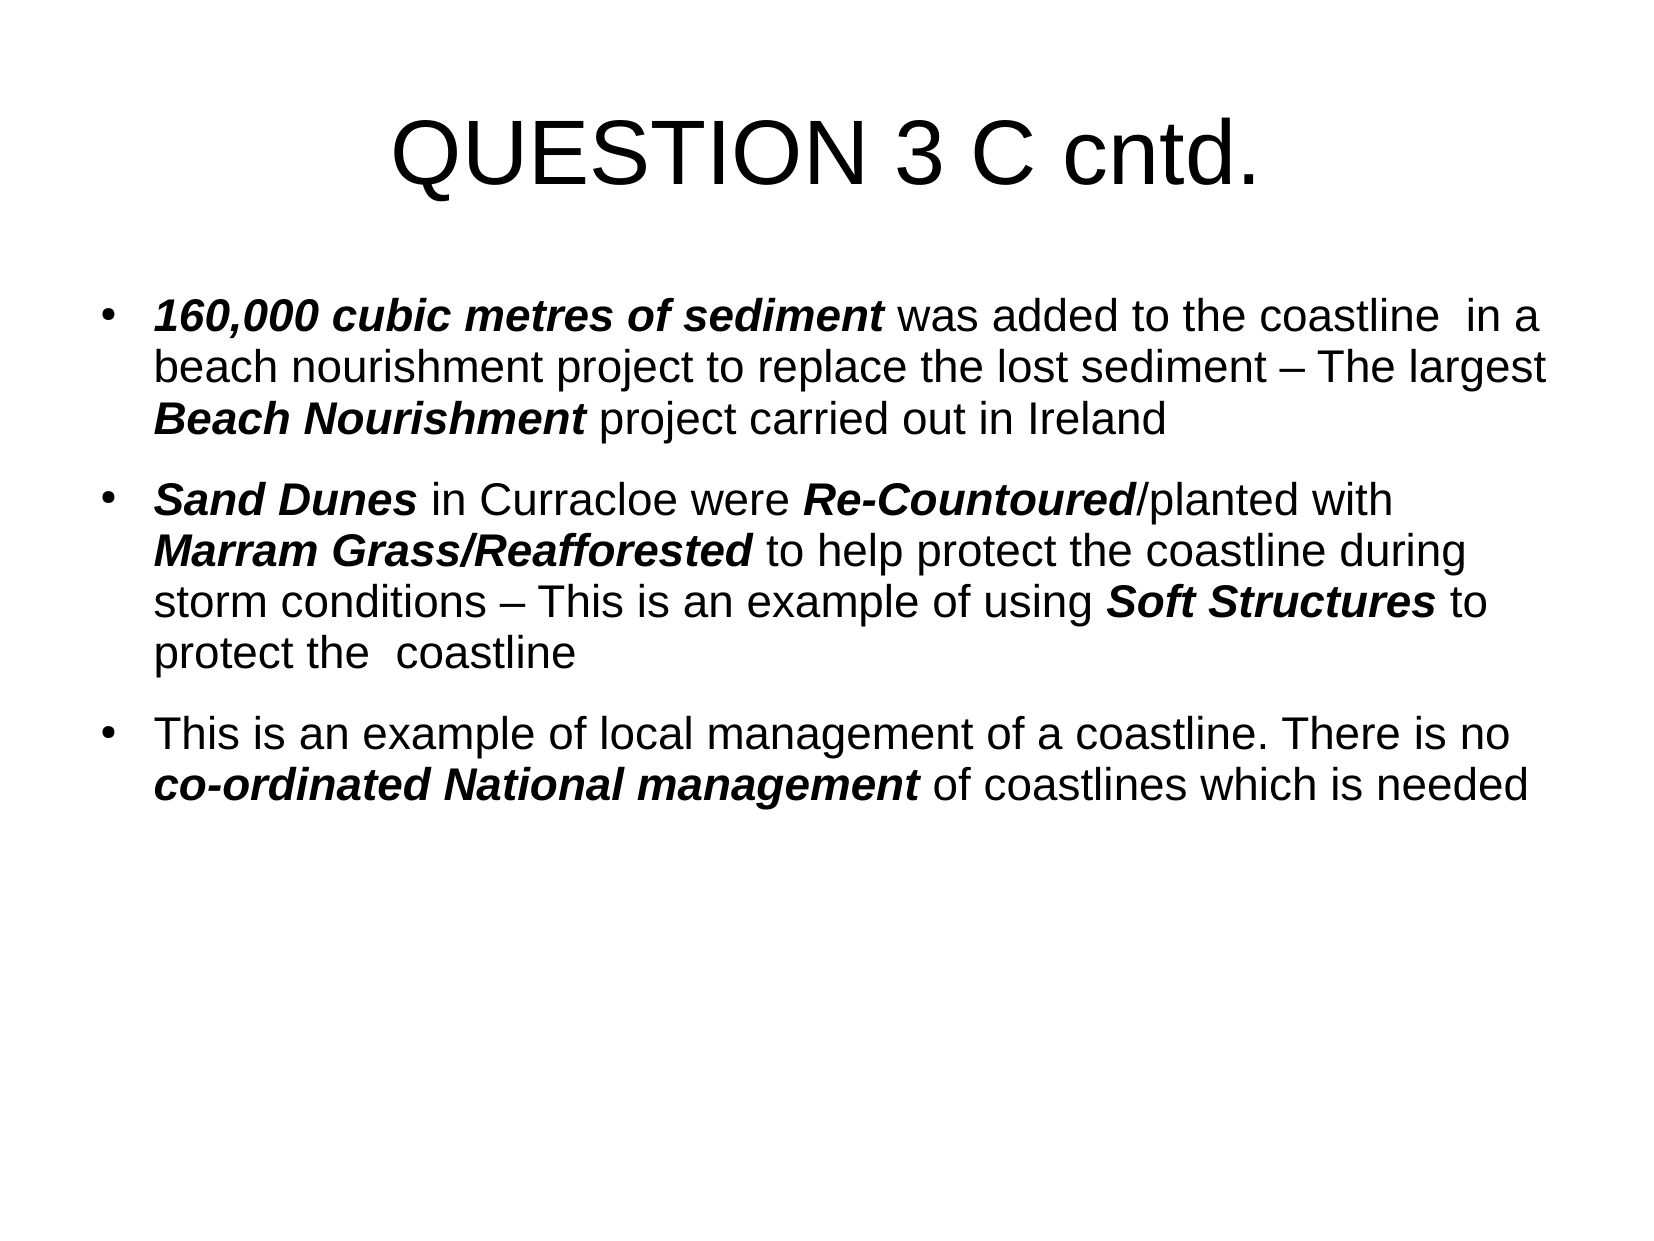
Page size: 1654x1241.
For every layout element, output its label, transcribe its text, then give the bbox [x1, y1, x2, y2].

list 160,000 cubic metres of sediment was added to the coastline in a beach nourishment project to replace the lost sediment – The largest Beach Nourishment project carried out in Ireland Sand Dunes in Curracloe were Re-Countoured/planted with Marram Grass/Reafforested to help protect the coastline during storm conditions – This is an example of using Soft Structures to protect the coastline This is an example of local management of a coastline. There is no co-ordinated National management of coastlines which is needed [82, 290, 1571, 1094]
title QUESTION 3 C cntd. [82, 56, 1571, 250]
